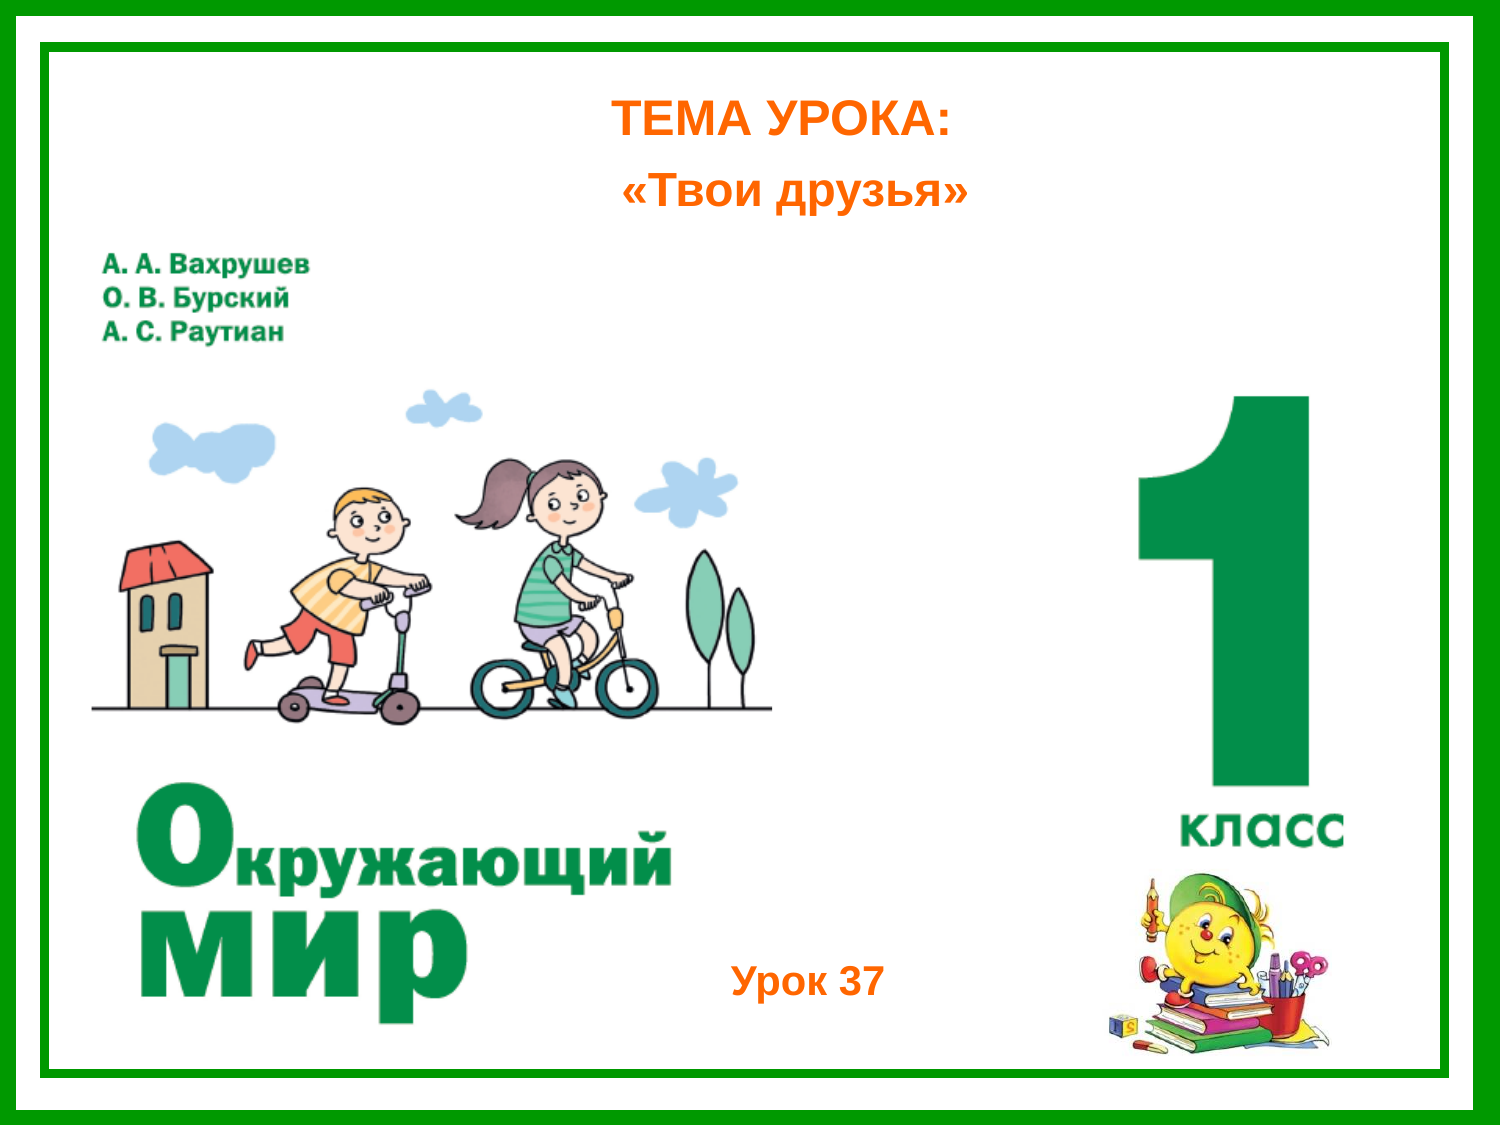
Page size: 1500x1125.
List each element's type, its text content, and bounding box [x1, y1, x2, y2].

text_box ТЕМА УРОКА: «Твои друзья» [133, 78, 1440, 225]
picture [88, 774, 705, 1035]
picture [1095, 366, 1372, 1065]
picture [86, 372, 773, 731]
picture [88, 213, 336, 367]
text_box Урок 37 [715, 946, 902, 1012]
